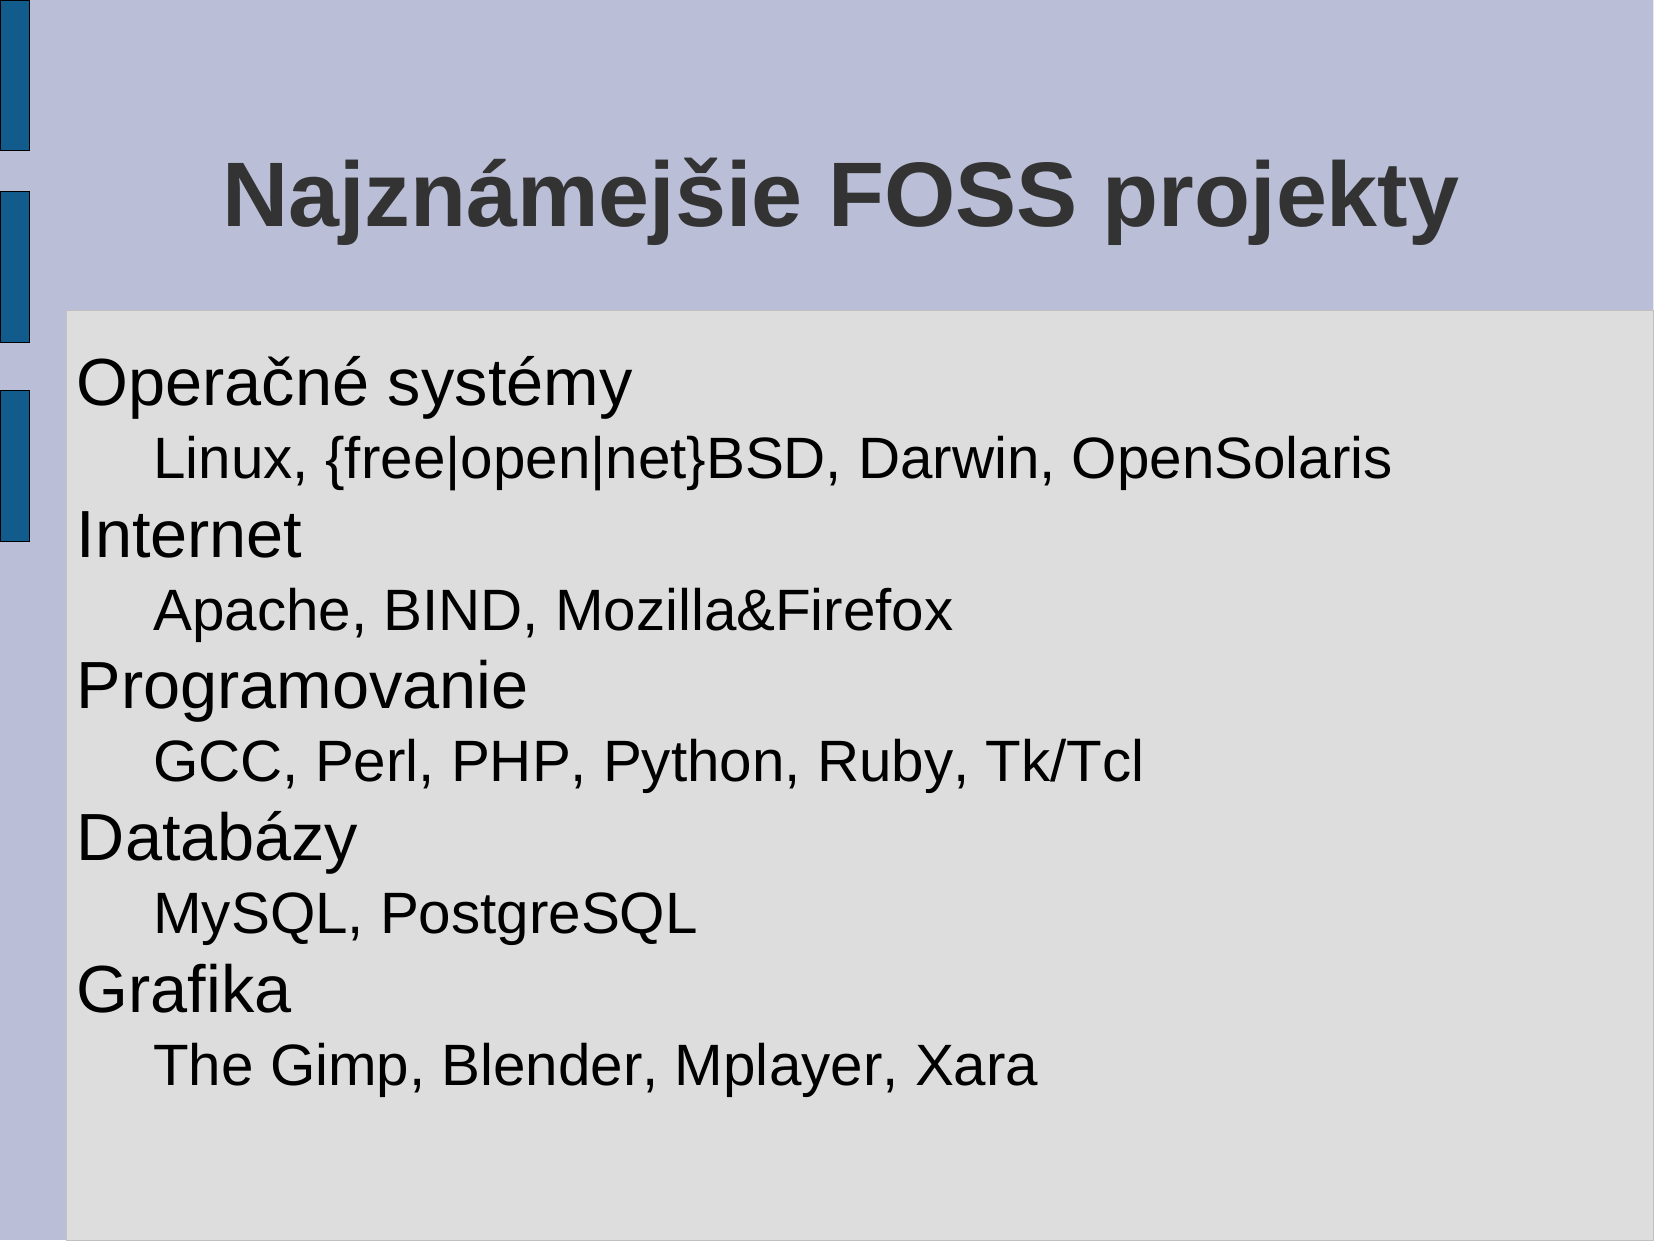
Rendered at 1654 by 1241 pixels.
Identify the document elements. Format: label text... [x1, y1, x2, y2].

list Operačné systémy Linux, {free|open|net}BSD, Darwin, OpenSolaris Internet Apache, BIND, Mozilla&Firefox Programovanie GCC, Perl, PHP, Python, Ruby, Tk/Tcl Databázy MySQL, PostgreSQL Grafika The Gimp, Blender, Mplayer, Xara [59, 344, 1654, 1127]
title Najznámejšie FOSS projekty [59, 91, 1625, 299]
